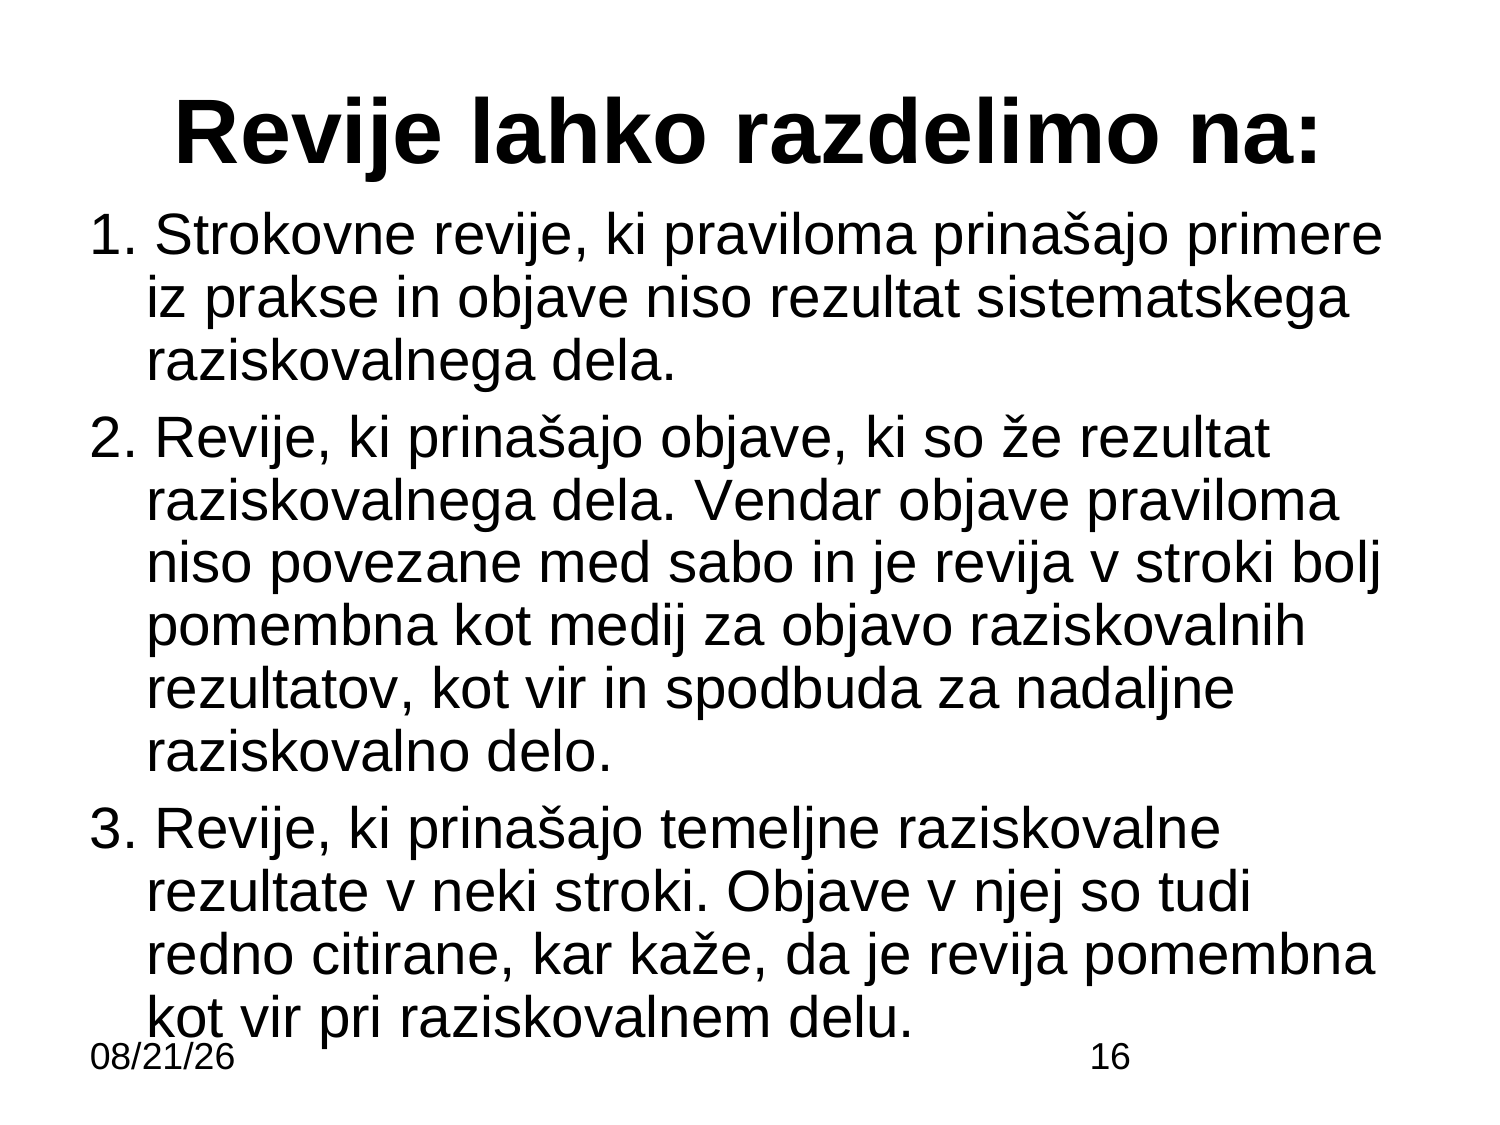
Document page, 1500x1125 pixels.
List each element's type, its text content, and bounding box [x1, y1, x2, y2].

list 1. Strokovne revije, ki praviloma prinašajo primere iz prakse in objave niso rezultat sistematskega raziskovalnega dela. 2. Revije, ki prinašajo objave, ki so že rezultat raziskovalnega dela. Vendar objave praviloma niso povezane med sabo in je revija v stroki bolj pomembna kot medij za objavo raziskovalnih rezultatov, kot vir in spodbuda za nadaljne raziskovalno delo. 3. Revije, ki prinašajo temeljne raziskovalne rezultate v neki stroki. Objave v njej so tudi redno citirane, kar kaže, da je revija pomembna kot vir pri raziskovalnem delu. [75, 196, 1426, 1060]
title Revije lahko razdelimo na: [75, 45, 1426, 196]
